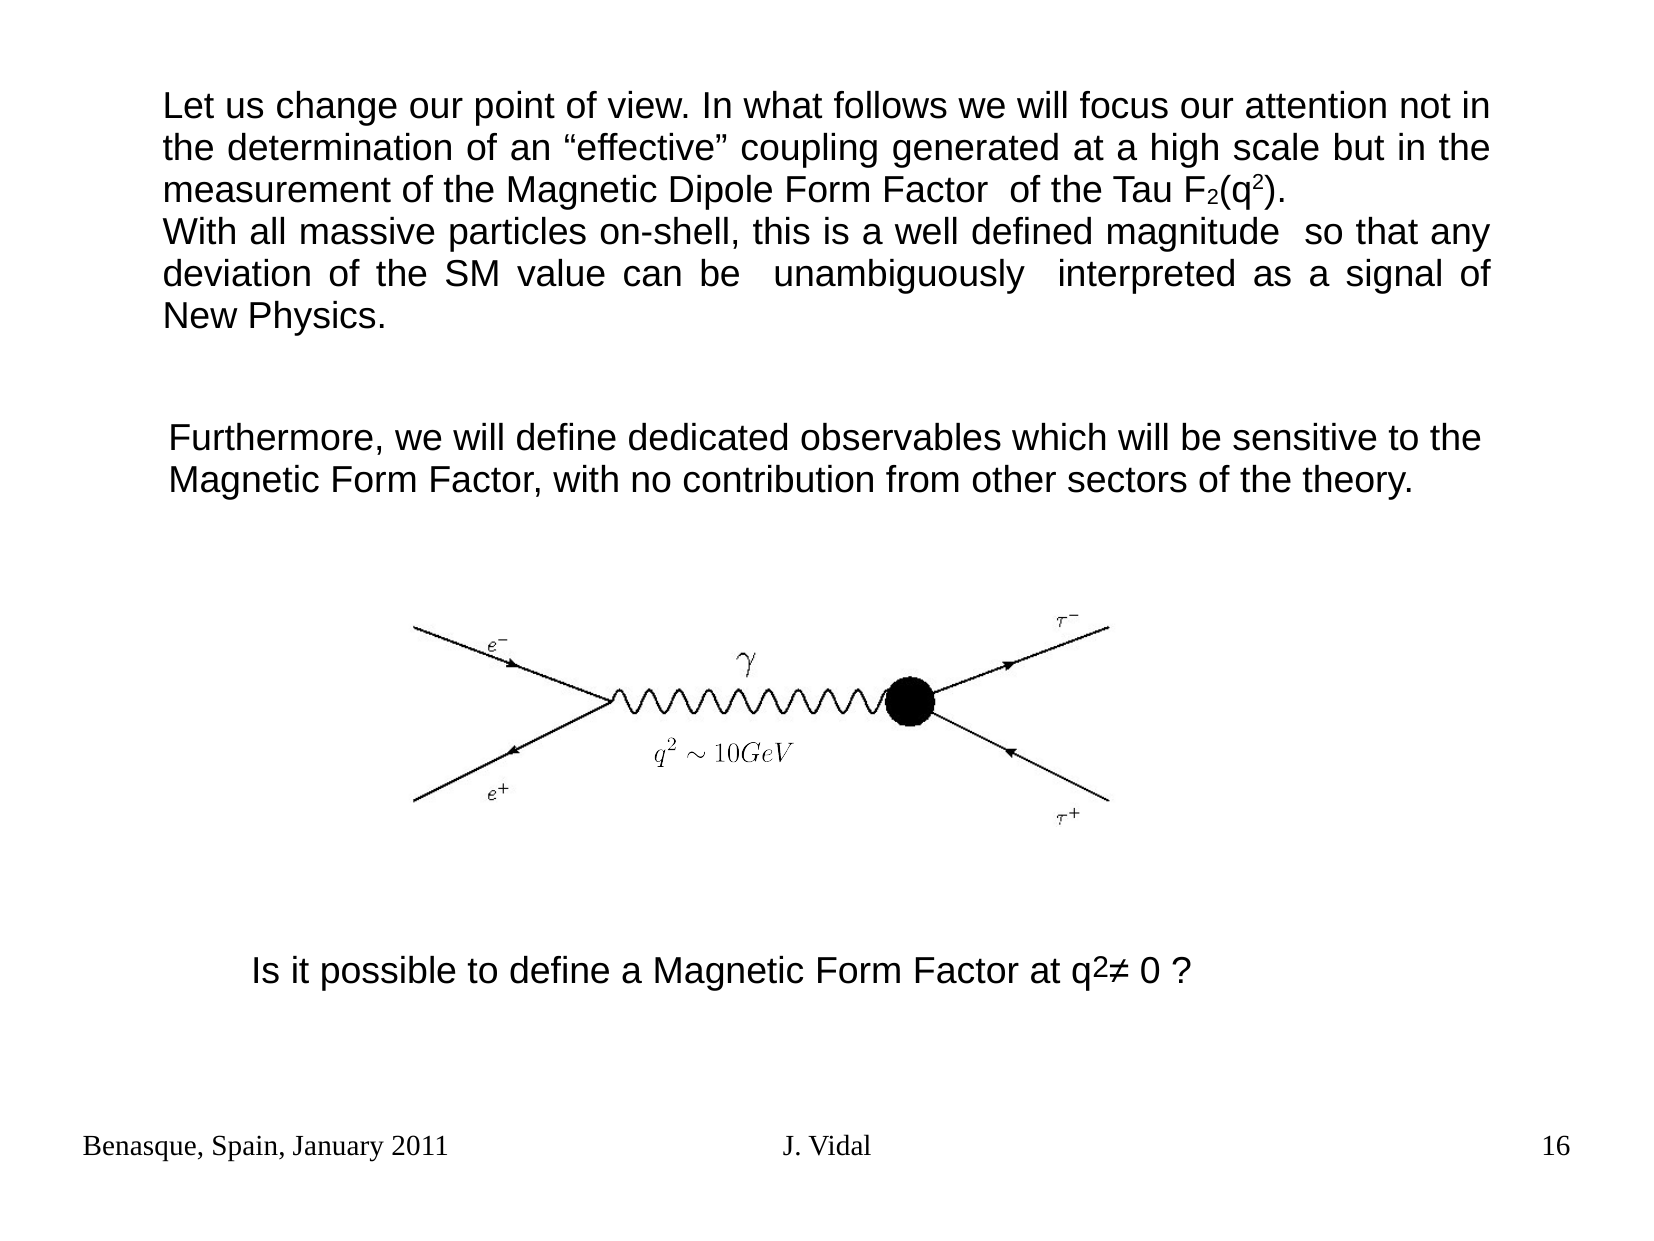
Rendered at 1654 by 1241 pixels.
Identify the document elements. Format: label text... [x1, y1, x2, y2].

text_box Furthermore, we will define dedicated observables which will be sensitive to the Magnetic Form Factor, with no contribution from other sectors of the theory. [153, 409, 1512, 562]
text_box Let us change our point of view. In what follows we will focus our attention not in the determination of an “effective” coupling generated at a high scale but in the measurement of the Magnetic Dipole Form Factor of the Tau F2(q2). With all massive particles on-shell, this is a well defined magnitude so that any deviation of the SM value can be unambiguously interpreted as a signal of New Physics. [147, 76, 1506, 384]
text_box Is it possible to define a Magnetic Form Factor at q2≠ 0 ? [236, 942, 1207, 1000]
picture [400, 588, 1123, 827]
text_box [649, 735, 844, 801]
